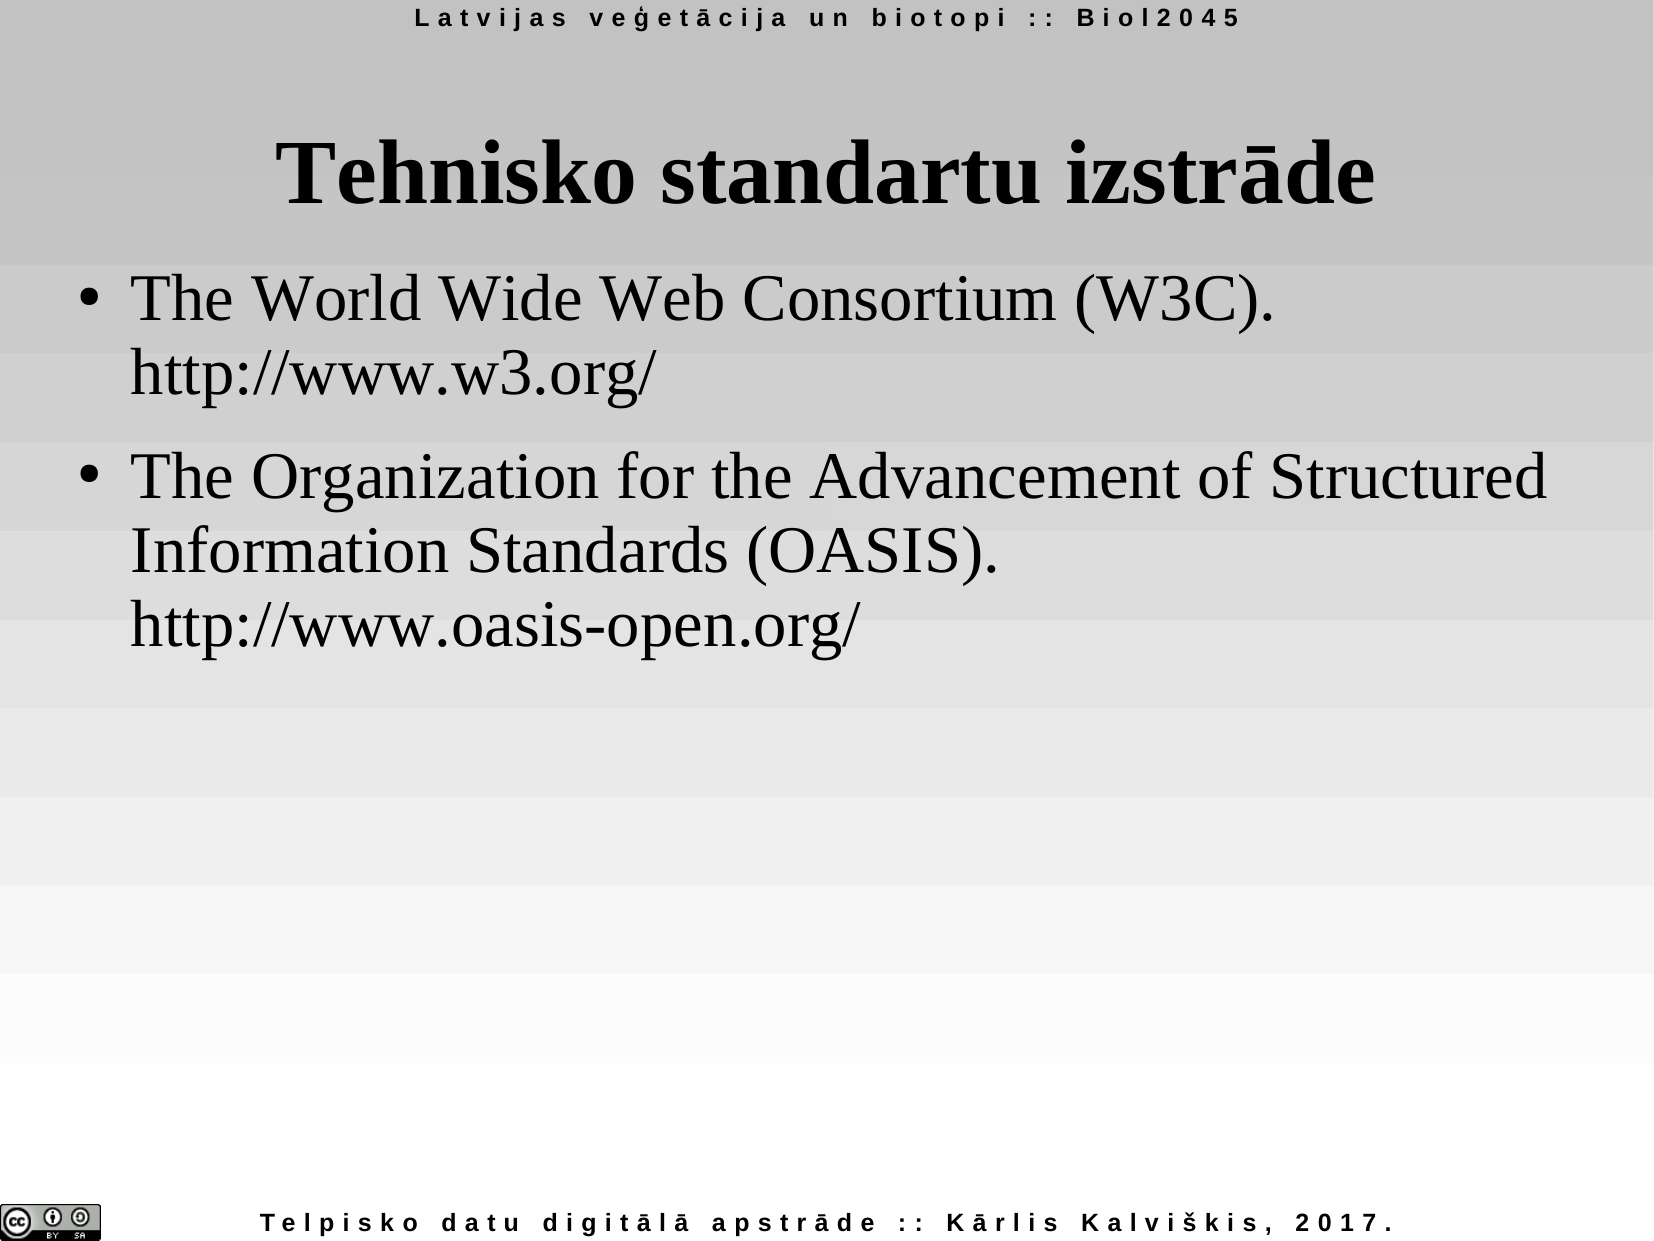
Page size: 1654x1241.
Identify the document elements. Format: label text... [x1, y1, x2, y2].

title Tehnisko standartu izstrāde [29, 49, 1625, 296]
picture [0, 0, 1654, 1241]
list The World Wide Web Consortium (W3C). http://www.w3.org/ The Organization for the Advancement of Structured Information Standards (OASIS). http://www.oasis-open.org/ [59, 261, 1596, 1175]
